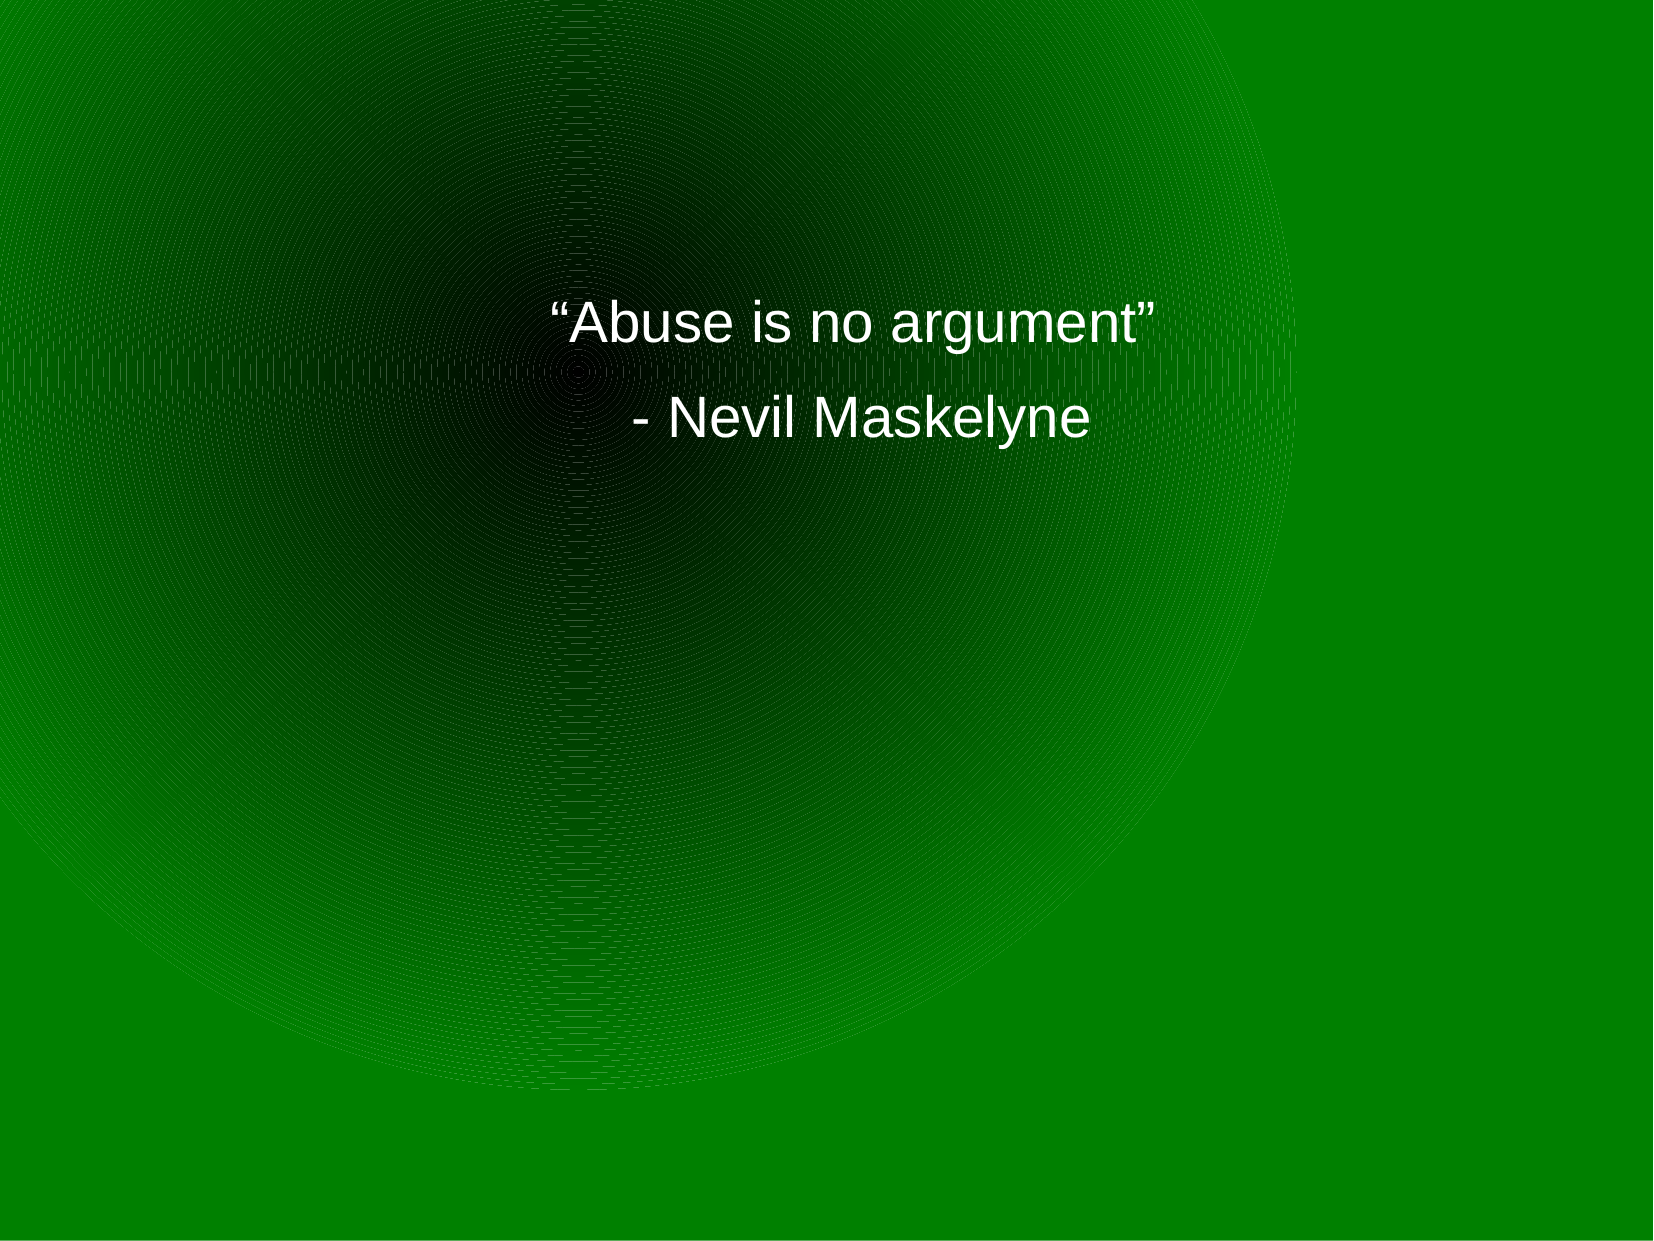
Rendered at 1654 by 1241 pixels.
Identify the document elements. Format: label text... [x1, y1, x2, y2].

list “Abuse is no argument” - Nevil Maskelyne [82, 290, 1571, 1109]
